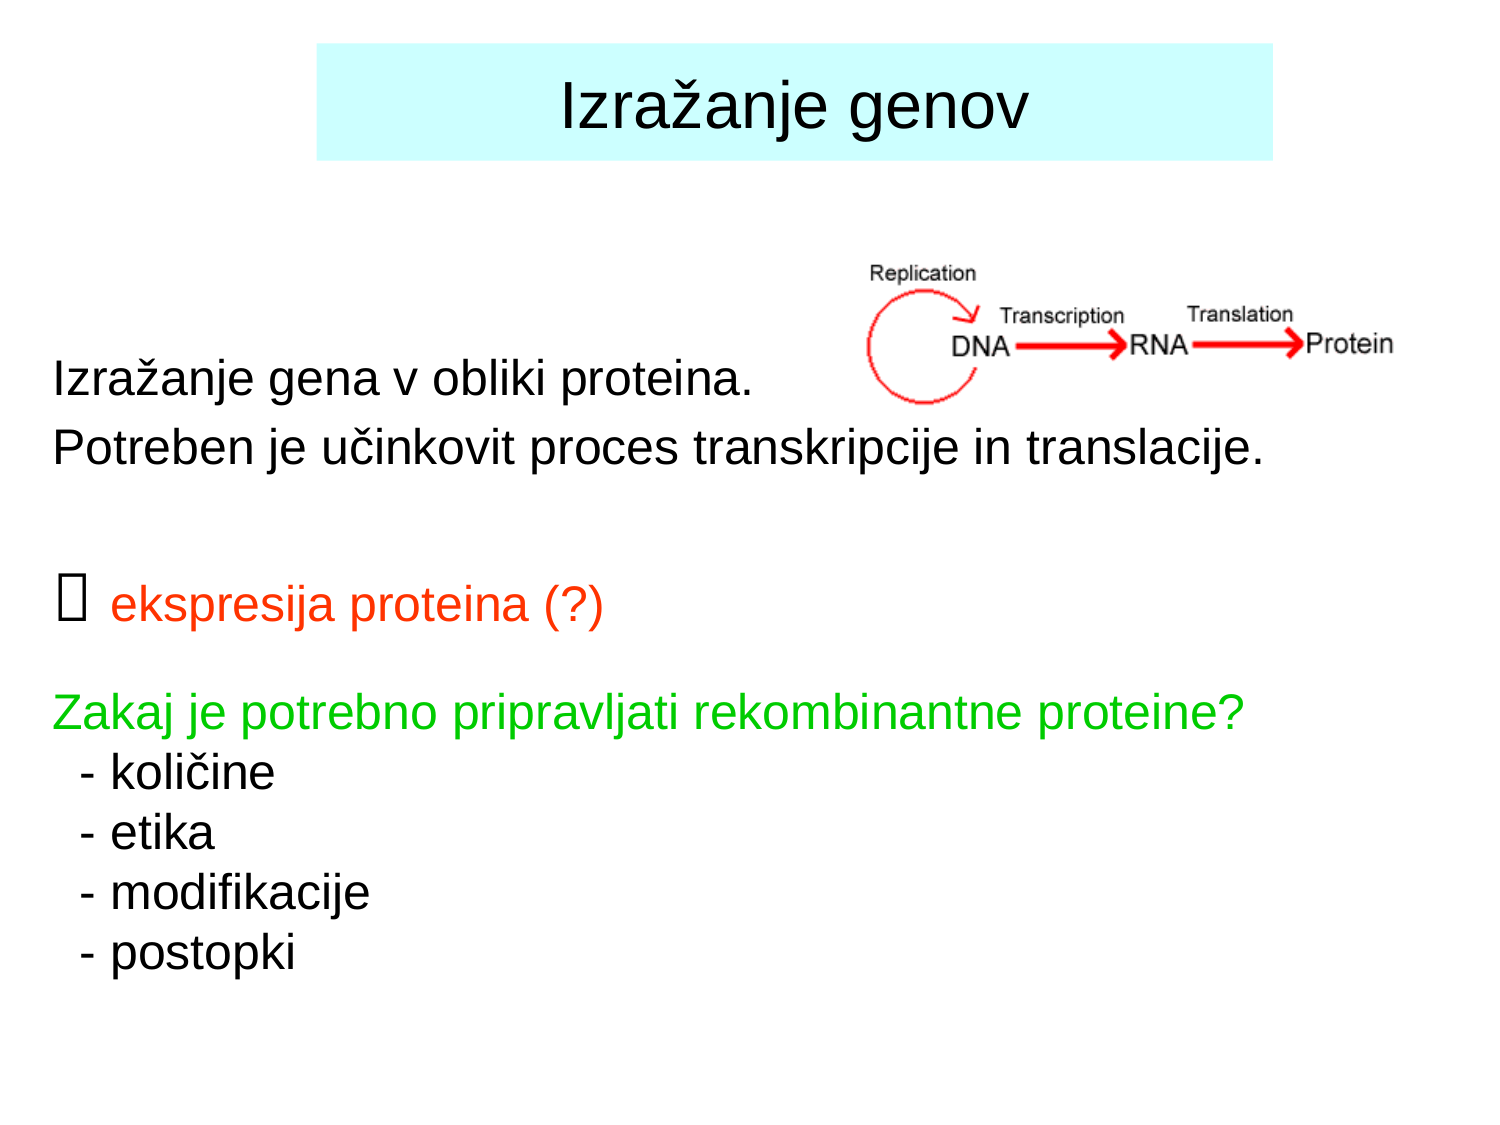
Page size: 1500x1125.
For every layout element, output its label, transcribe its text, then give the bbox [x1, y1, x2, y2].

picture [862, 262, 1400, 410]
text_box Izražanje gena v obliki proteina. Potreben je učinkovit proces transkripcije in translacije.  ekspresija proteina (?) Zakaj je potrebno pripravljati rekombinantne proteine? - količine - etika - modifikacije - postopki [37, 337, 1463, 1048]
text_box Izražanje genov [316, 43, 1273, 161]
